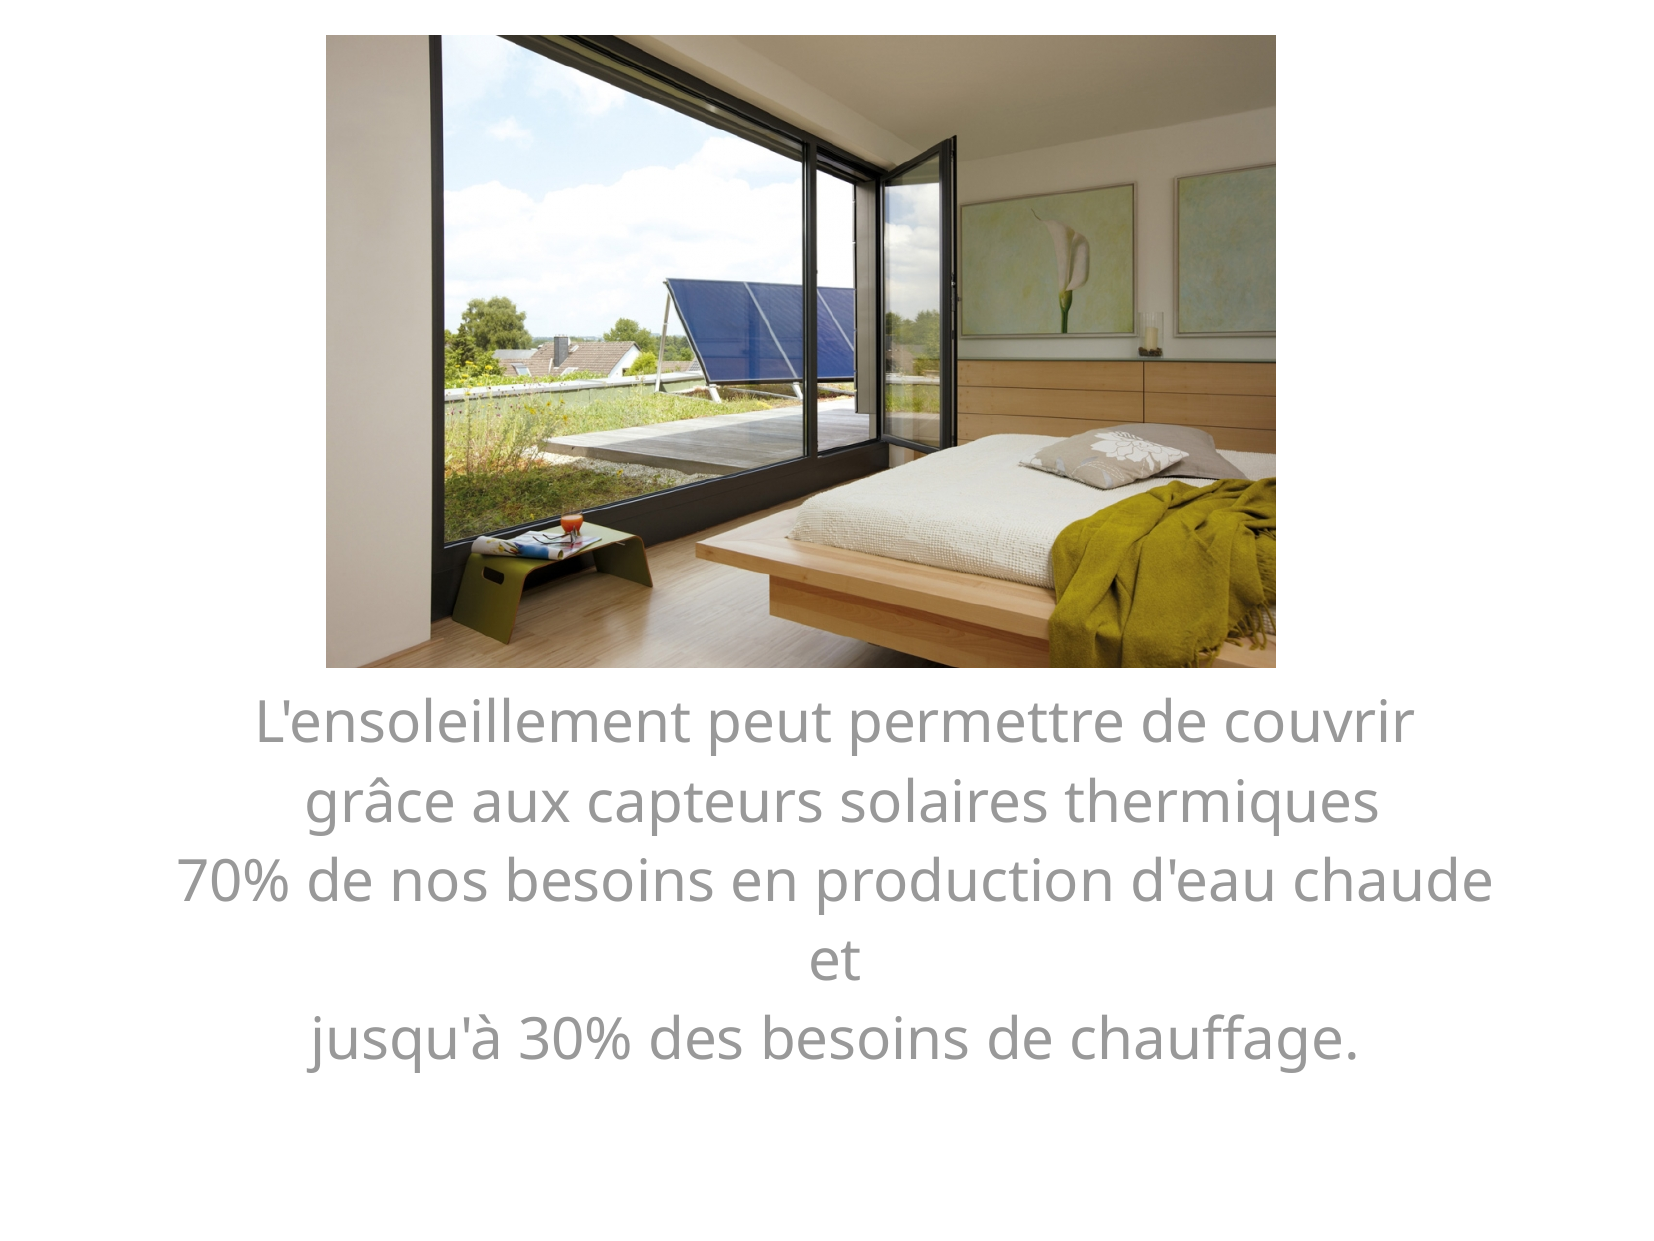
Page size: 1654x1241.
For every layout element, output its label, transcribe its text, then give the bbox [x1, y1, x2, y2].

text_box L'ensoleillement peut permettre de couvrir grâce aux capteurs solaires thermiques 70% de nos besoins en production d'eau chaude et jusqu'à 30% des besoins de chauffage. [11, 673, 1654, 1099]
picture [326, 35, 1276, 668]
